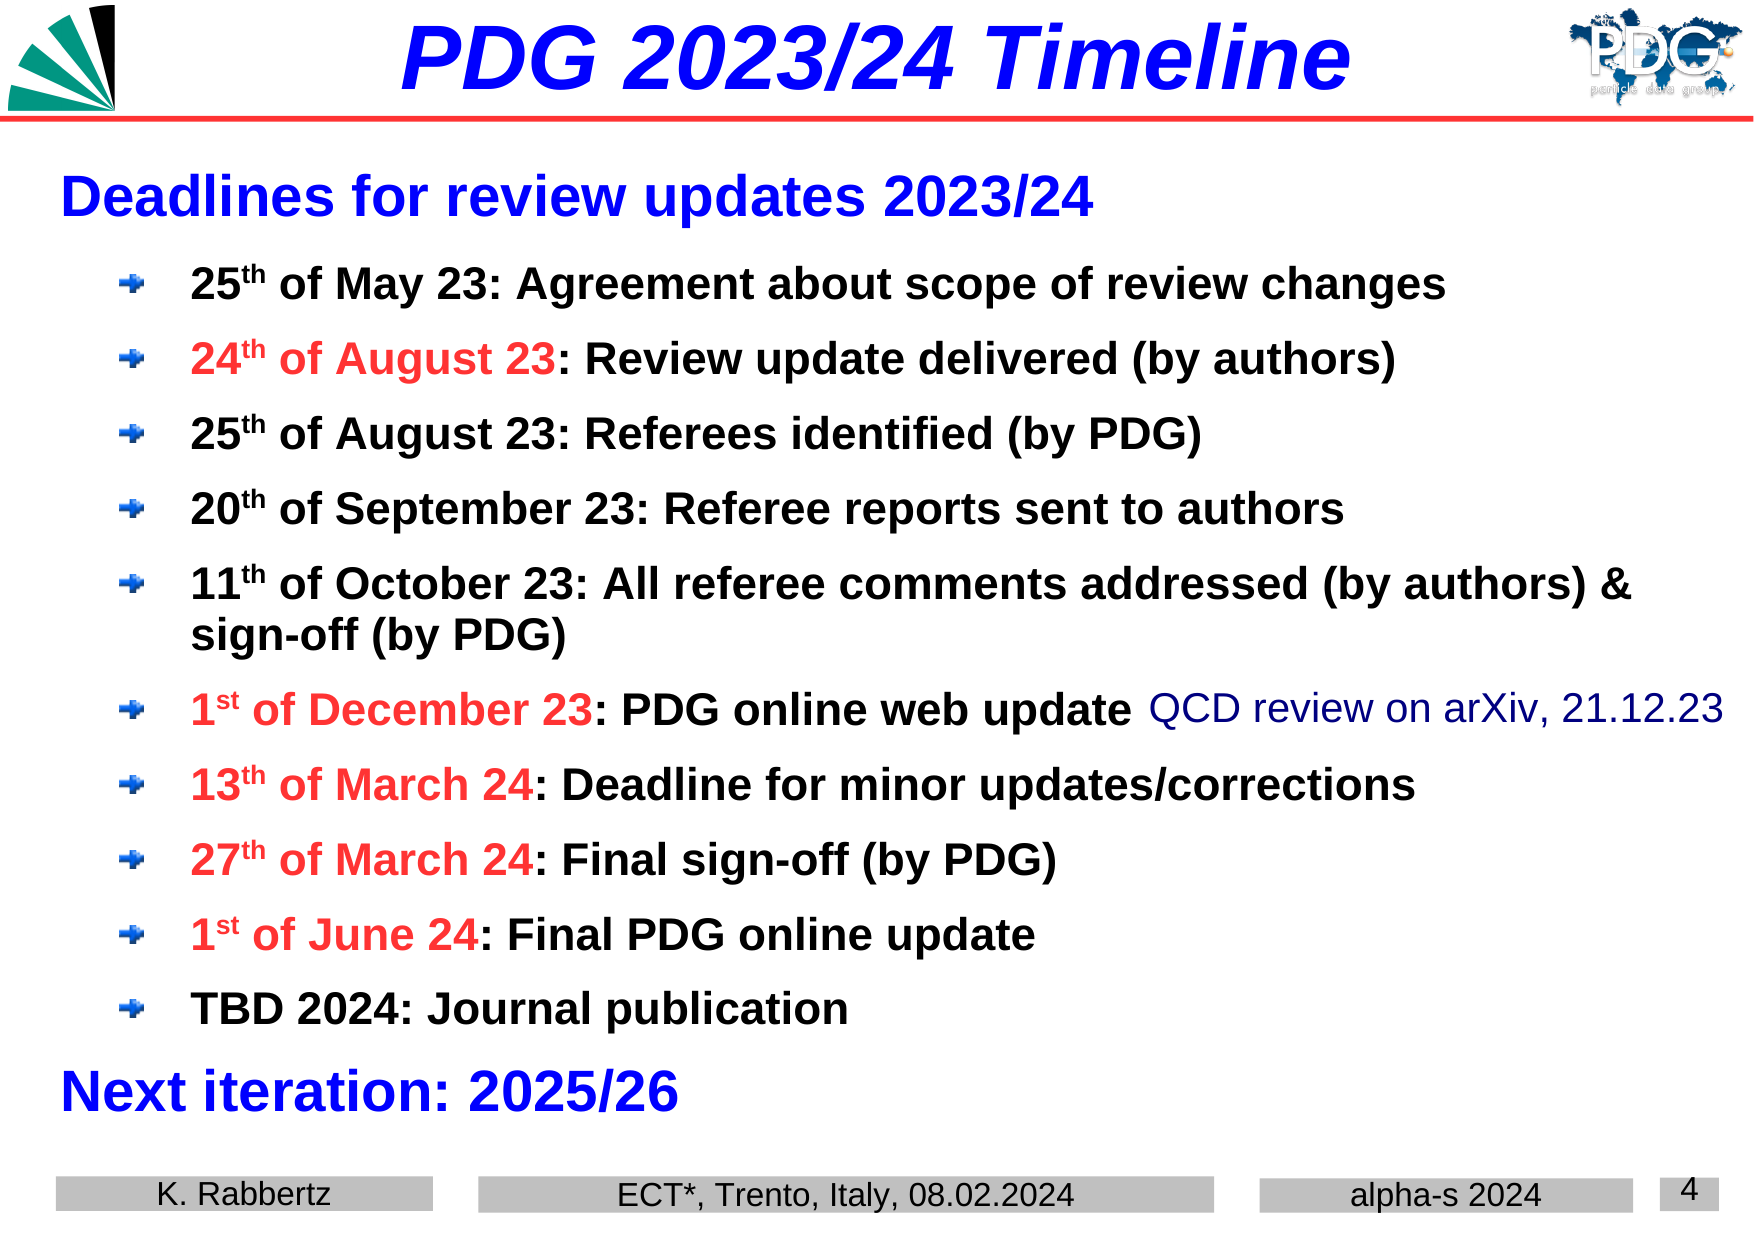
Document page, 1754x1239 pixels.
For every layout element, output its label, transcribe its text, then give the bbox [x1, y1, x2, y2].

text_box QCD review on arXiv, 21.12.23 [1136, 679, 1748, 738]
picture [1630, 6, 1746, 108]
list Deadlines for review updates 2023/24 25th of May 23: Agreement about scope of review changes 24th of August 23: Review update delivered (by authors) 25th of August 23: Referees identified (by PDG) 20th of September 23: Referee reports sent to authors 11th of October 23: All referee comments addressed (by authors) & sign-off (by PDG) 1st of December 23: PDG online web update 13th of March 24: Deadline for minor updates/corrections 27th of March 24: Final sign-off (by PDG) 1st of June 24: Final PDG online update TBD 2024: Journal publication Next iteration: 2025/26 [60, 163, 1706, 1146]
picture [8, 5, 115, 112]
title PDG 2023/24 Timeline [124, 0, 1630, 116]
